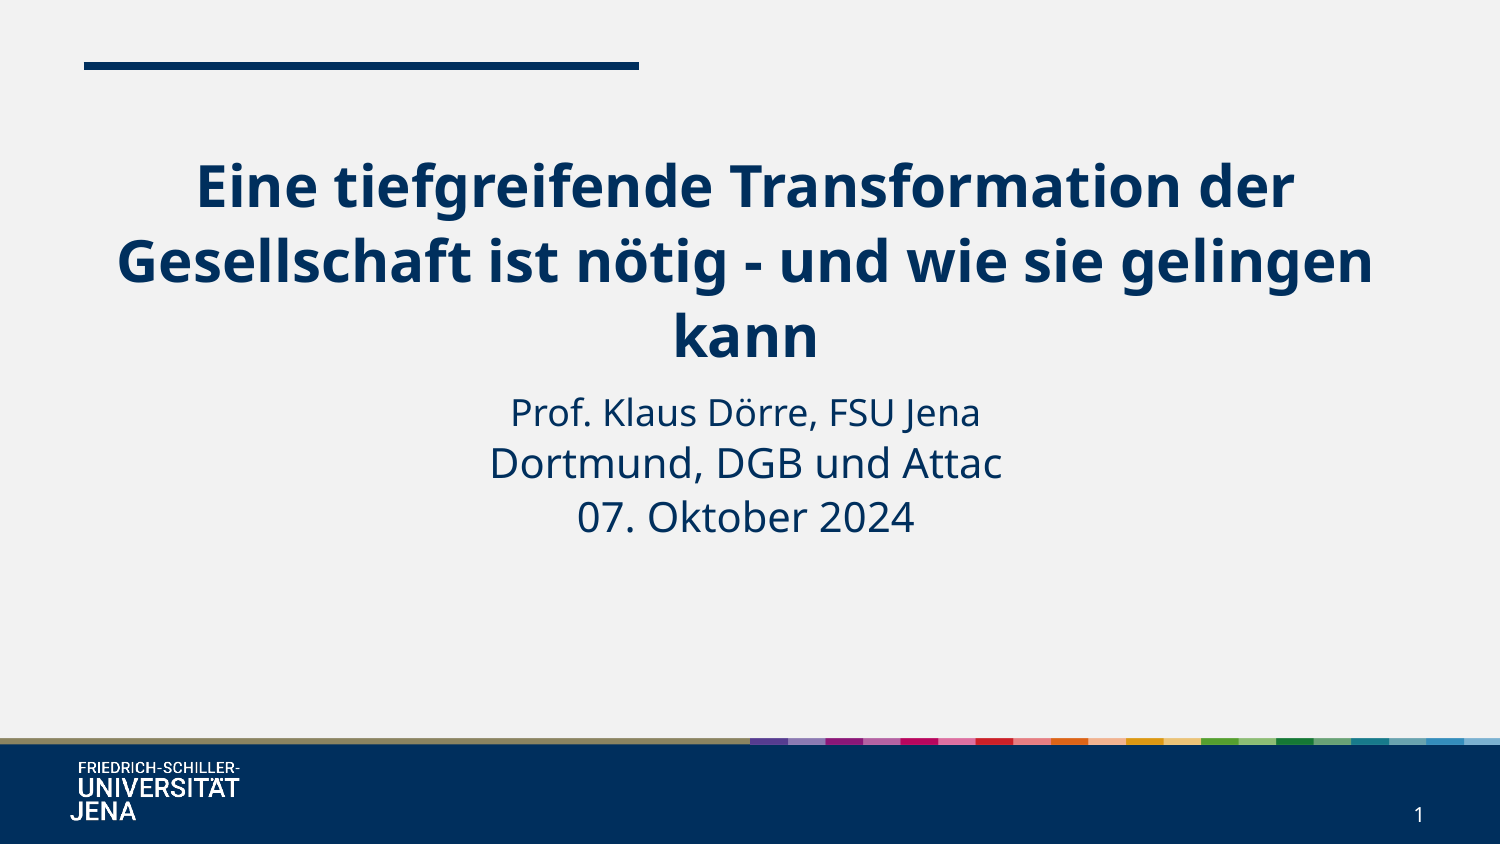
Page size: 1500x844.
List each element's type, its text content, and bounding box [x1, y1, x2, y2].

text_box Eine tiefgreifende Transformation der Gesellschaft ist nötig - und wie sie gelingen kann Prof. Klaus Dörre, FSU Jena Dortmund, DGB und Attac 07. Oktober 2024 [83, 144, 1409, 660]
picture [68, 755, 241, 827]
picture [750, 739, 1500, 745]
text_box [0, 0, 1500, 739]
